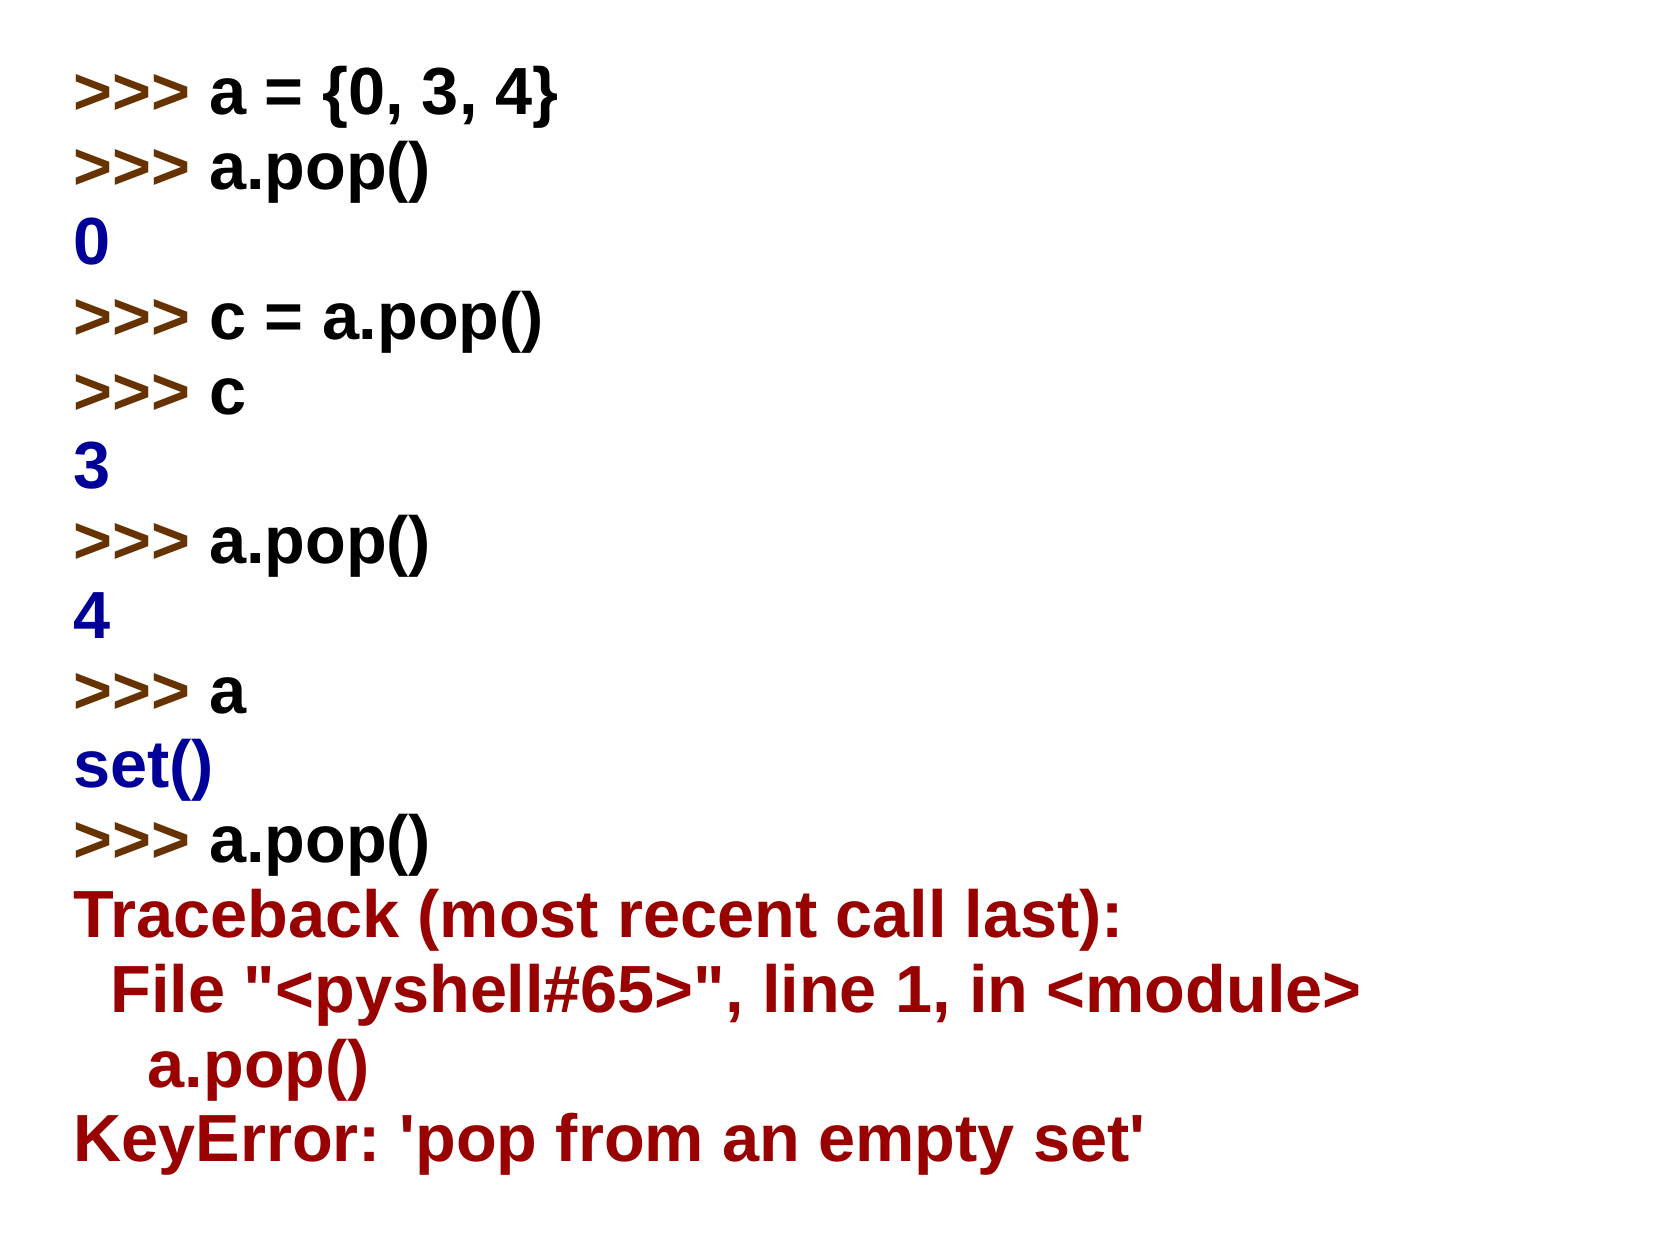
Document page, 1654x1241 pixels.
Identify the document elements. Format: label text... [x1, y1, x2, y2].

text_box >>> a = {0, 3, 4} >>> a.pop() 0 >>> c = a.pop() >>> c 3 >>> a.pop() 4 >>> a set() >>> a.pop() Traceback (most recent call last): File "<pyshell#65>", line 1, in <module> a.pop() KeyError: 'pop from an empty set' [59, 47, 1489, 1184]
